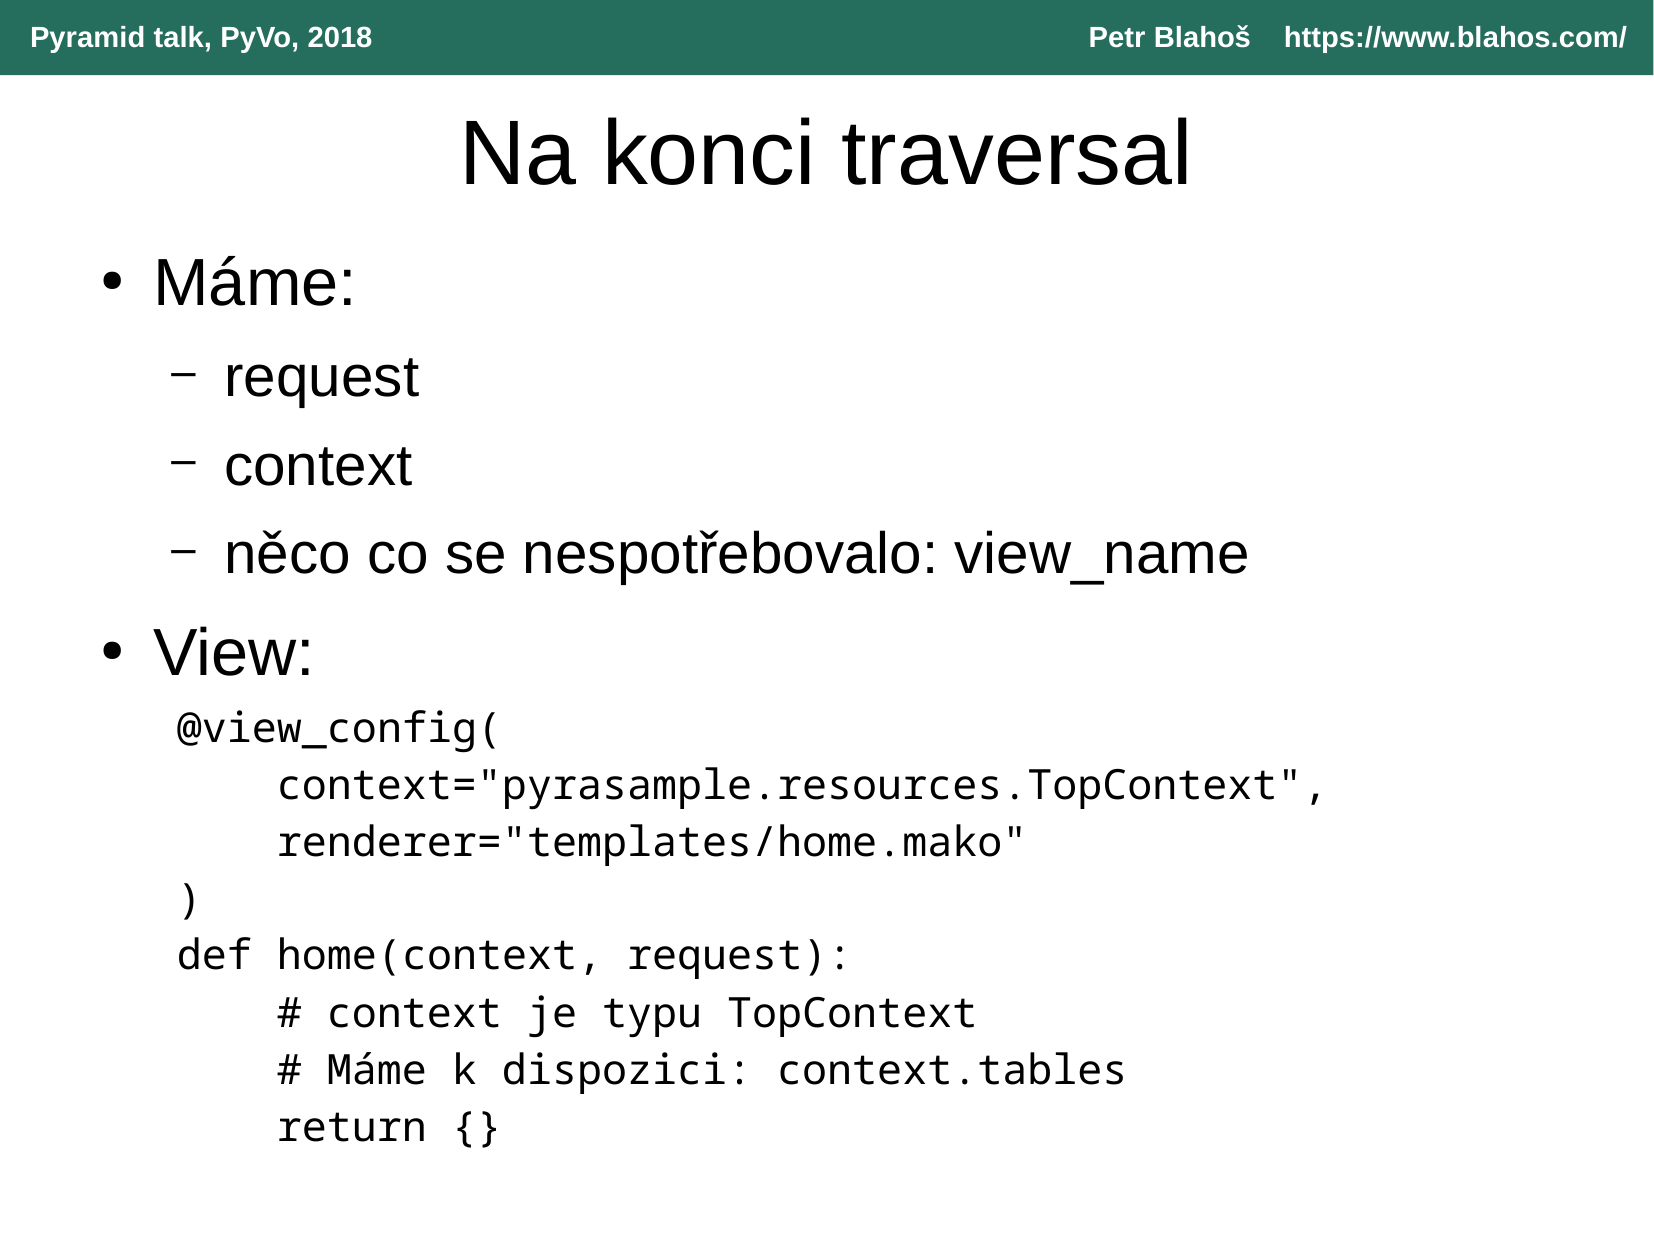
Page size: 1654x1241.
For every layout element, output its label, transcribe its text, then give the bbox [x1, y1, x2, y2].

title Na konci traversal [82, 49, 1571, 245]
text_box @view_config( context="pyrasample.resources.TopContext", renderer="templates/home.mako" ) def home(context, request): # context je typu TopContext # Máme k dispozici: context.tables return {} [162, 690, 1606, 1201]
list Máme: request context něco co se nespotřebovalo: view_name View: [82, 245, 1571, 1156]
